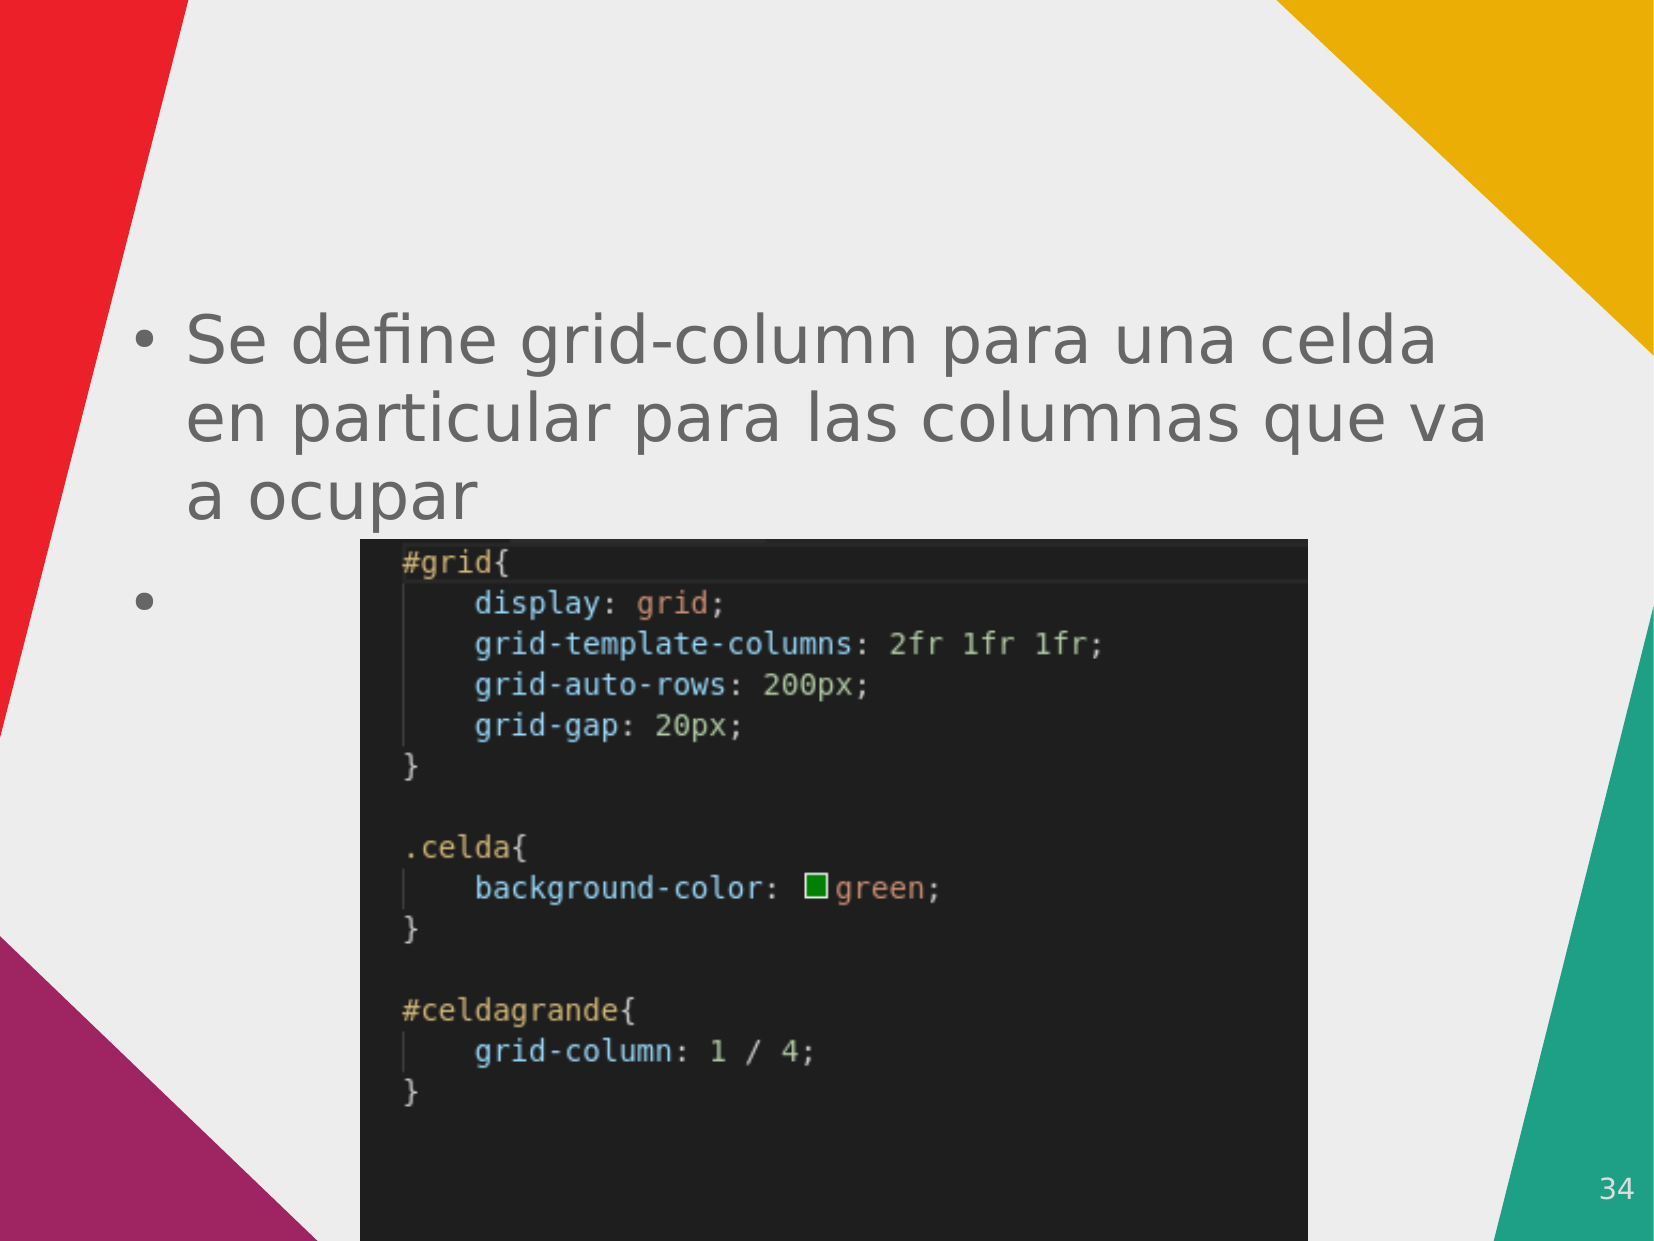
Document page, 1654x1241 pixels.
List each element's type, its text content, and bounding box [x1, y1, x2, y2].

picture [360, 539, 1308, 1241]
list Se define grid-column para una celda en particular para las columnas que va a ocupar [114, 302, 1539, 1033]
